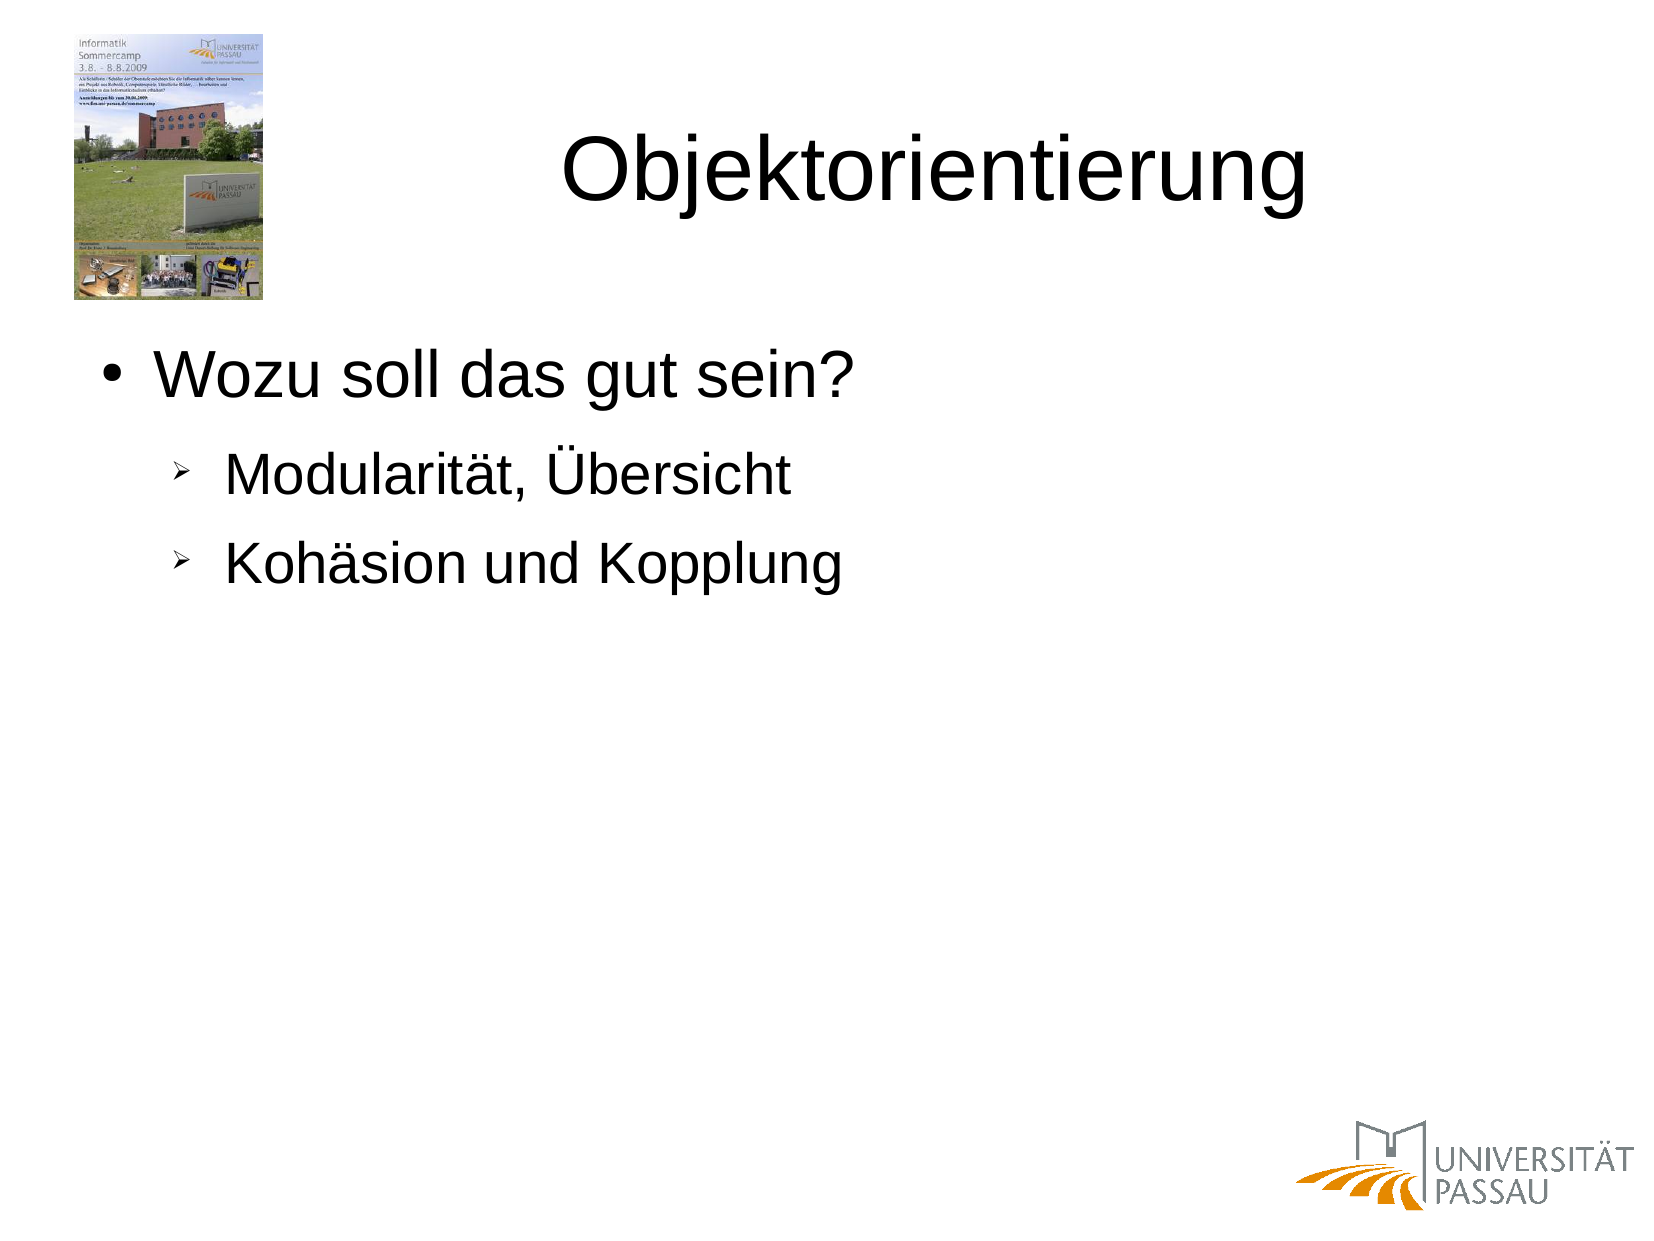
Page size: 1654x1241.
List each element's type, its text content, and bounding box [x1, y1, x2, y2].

picture [1295, 1120, 1634, 1211]
picture [74, 34, 263, 300]
list Wozu soll das gut sein? Modularität, Übersicht Kohäsion und Kopplung [82, 337, 1571, 1157]
title Objektorientierung [300, 37, 1571, 301]
